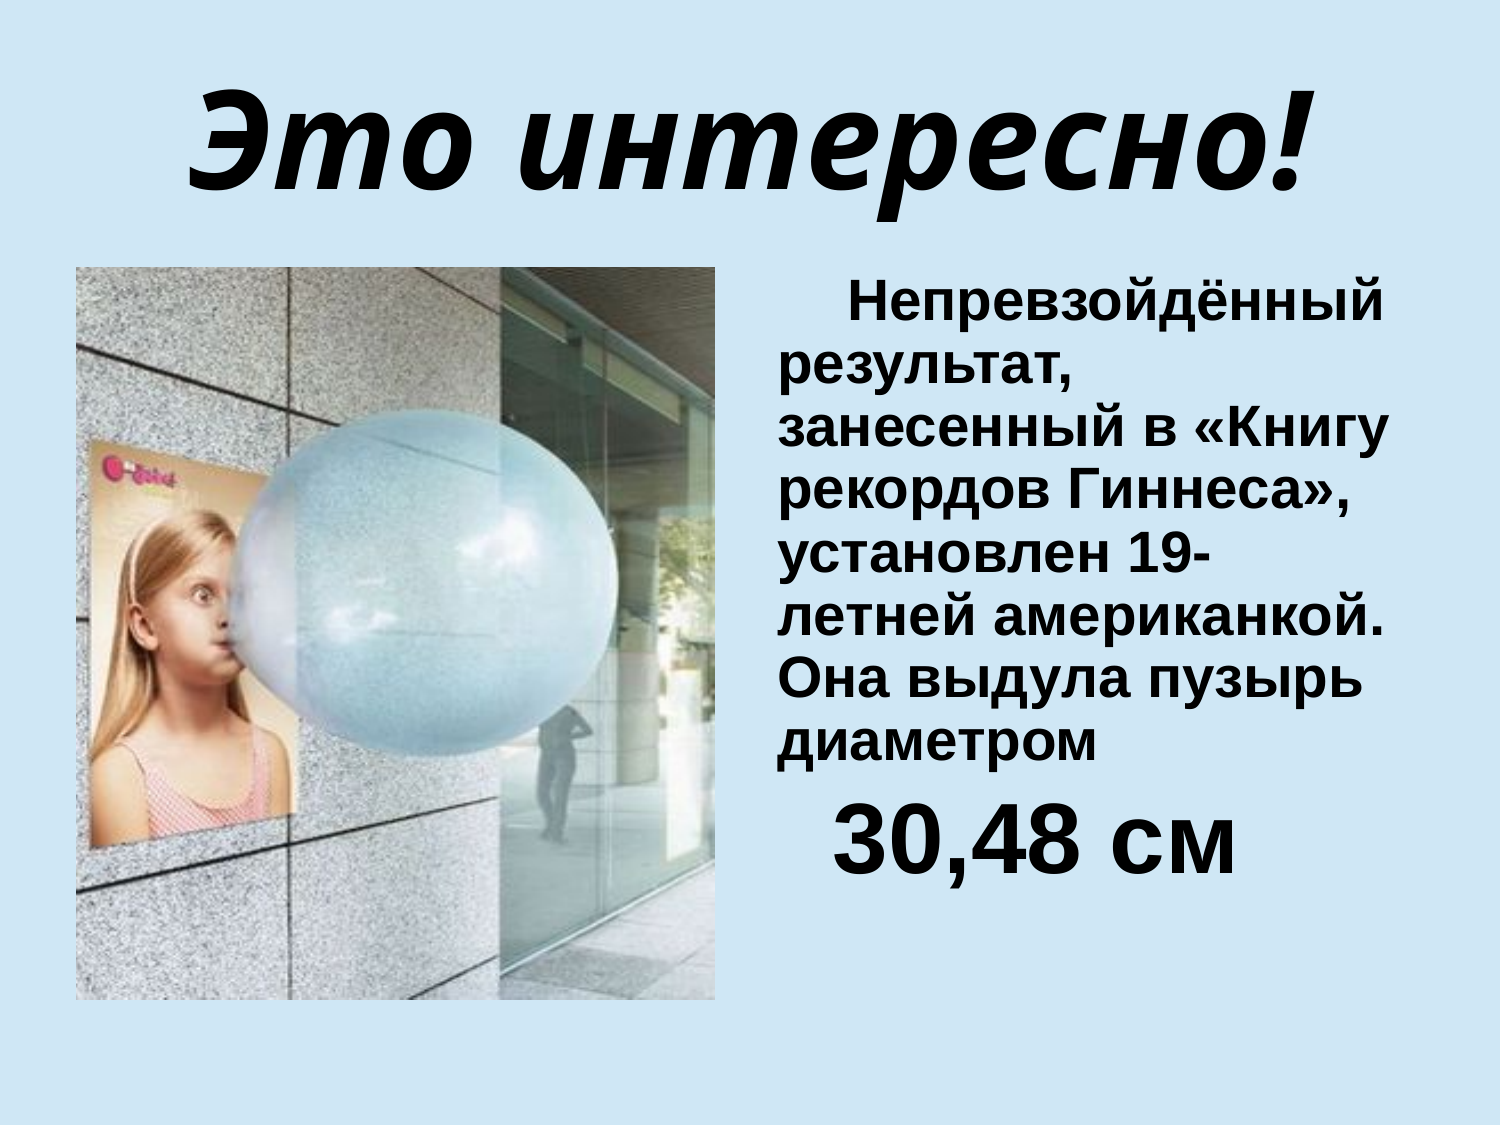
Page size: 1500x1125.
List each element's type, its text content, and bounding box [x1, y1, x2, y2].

title Это интересно! [75, 45, 1425, 233]
picture [76, 267, 715, 1000]
list [75, 262, 738, 1005]
list Непревзойдённый результат, занесенный в «Книгу рекордов Гиннеса», установлен 19-летней американкой. Она выдула пузырь диаметром 30,48 см [762, 262, 1425, 1083]
